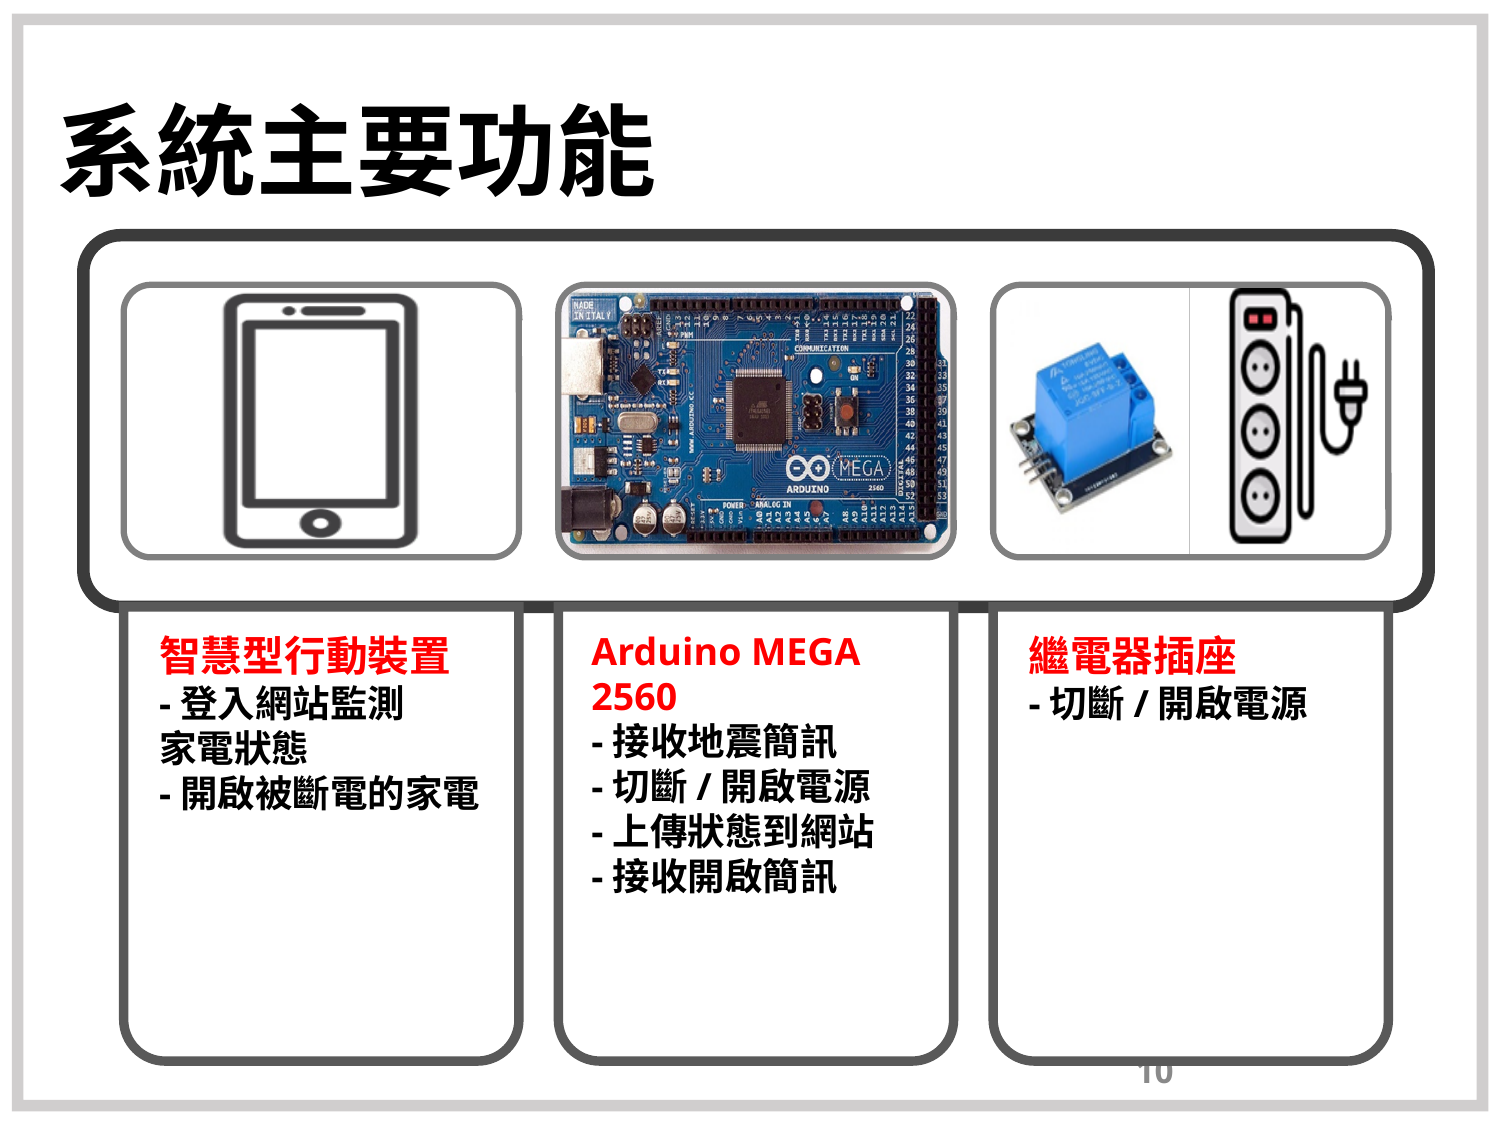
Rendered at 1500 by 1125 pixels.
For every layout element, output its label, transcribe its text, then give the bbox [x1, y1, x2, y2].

text_box 繼電器插座 -切斷/開啟電源 [993, 606, 1389, 1062]
text_box [11, 13, 1489, 1112]
title 系統主要功能 [41, 47, 1405, 266]
text_box 10 [1120, 1042, 1459, 1103]
text_box Arduino MEGA 2560 -接收地震簡訊 -切斷/開啟電源 -上傳狀態到網站 -接收開啟簡訊 [558, 606, 954, 1062]
text_box 智慧型行動裝置 -登入網站監測 家電狀態 -開啟被斷電的家電 [123, 606, 519, 1062]
